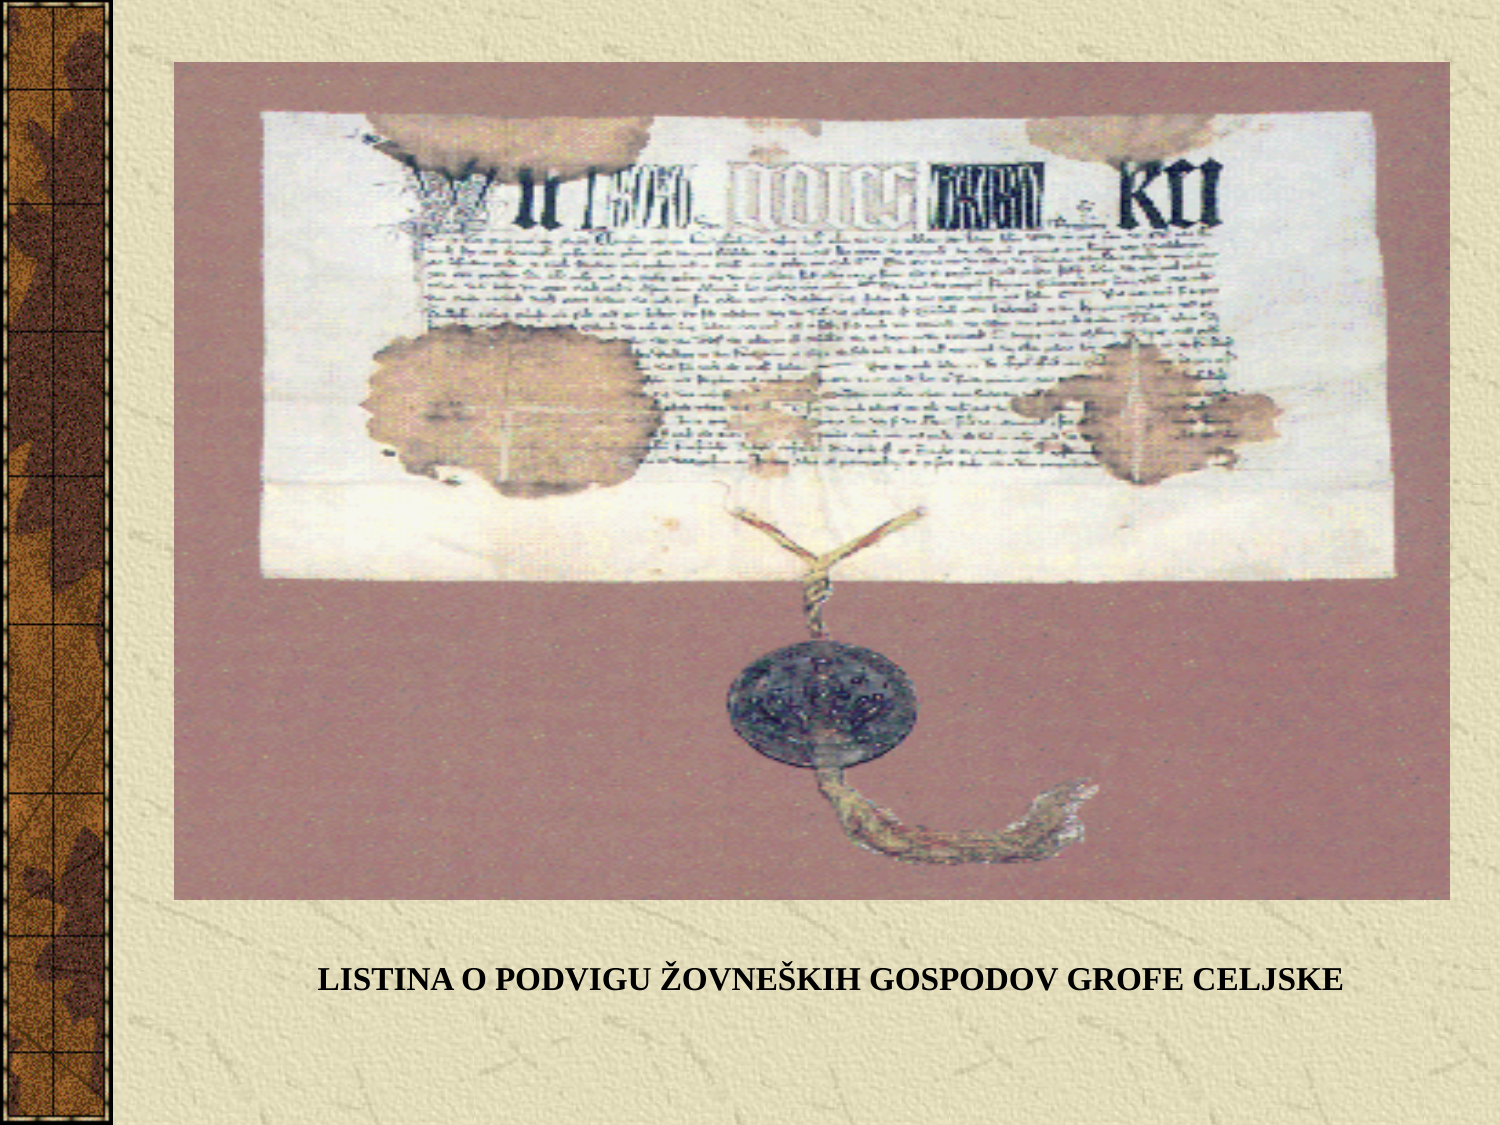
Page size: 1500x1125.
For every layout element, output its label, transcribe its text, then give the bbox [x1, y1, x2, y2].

text_box LISTINA O PODVIGU ŽOVNEŠKIH GOSPODOV GROFE CELJSKE [302, 949, 1361, 1005]
picture [0, 0, 1500, 1125]
